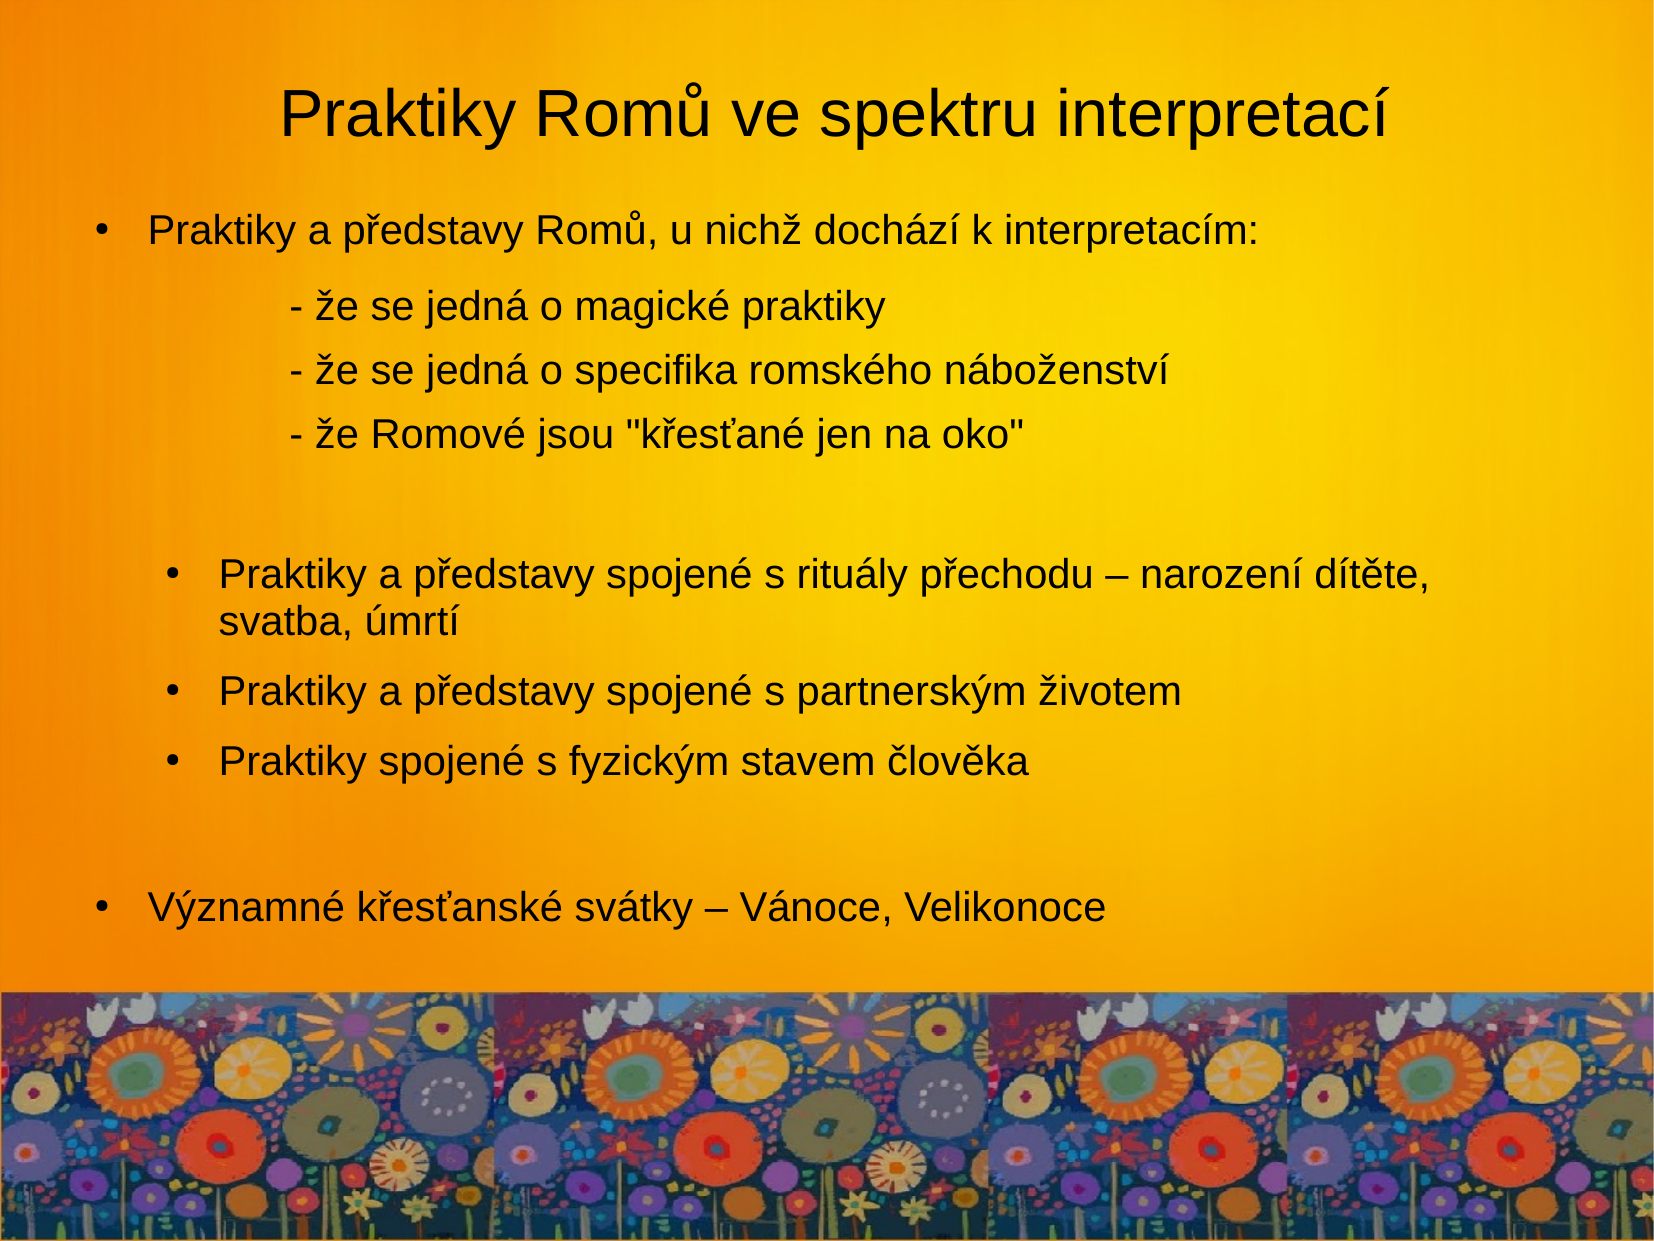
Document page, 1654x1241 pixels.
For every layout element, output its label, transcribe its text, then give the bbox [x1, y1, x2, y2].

title Praktiky Romů ve spektru interpretací [118, 59, 1571, 168]
list Praktiky a představy Romů, u nichž dochází k interpretacím: - že se jedná o magické praktiky - že se jedná o specifika romského náboženství - že Romové jsou "křesťané jen na oko" Praktiky a představy spojené s rituály přechodu – narození dítěte, svatba, úmrtí Praktiky a představy spojené s partnerským životem Praktiky spojené s fyzickým stavem člověka Významné křesťanské svátky – Vánoce, Velikonoce [76, 206, 1565, 1026]
picture [0, 0, 1654, 1241]
